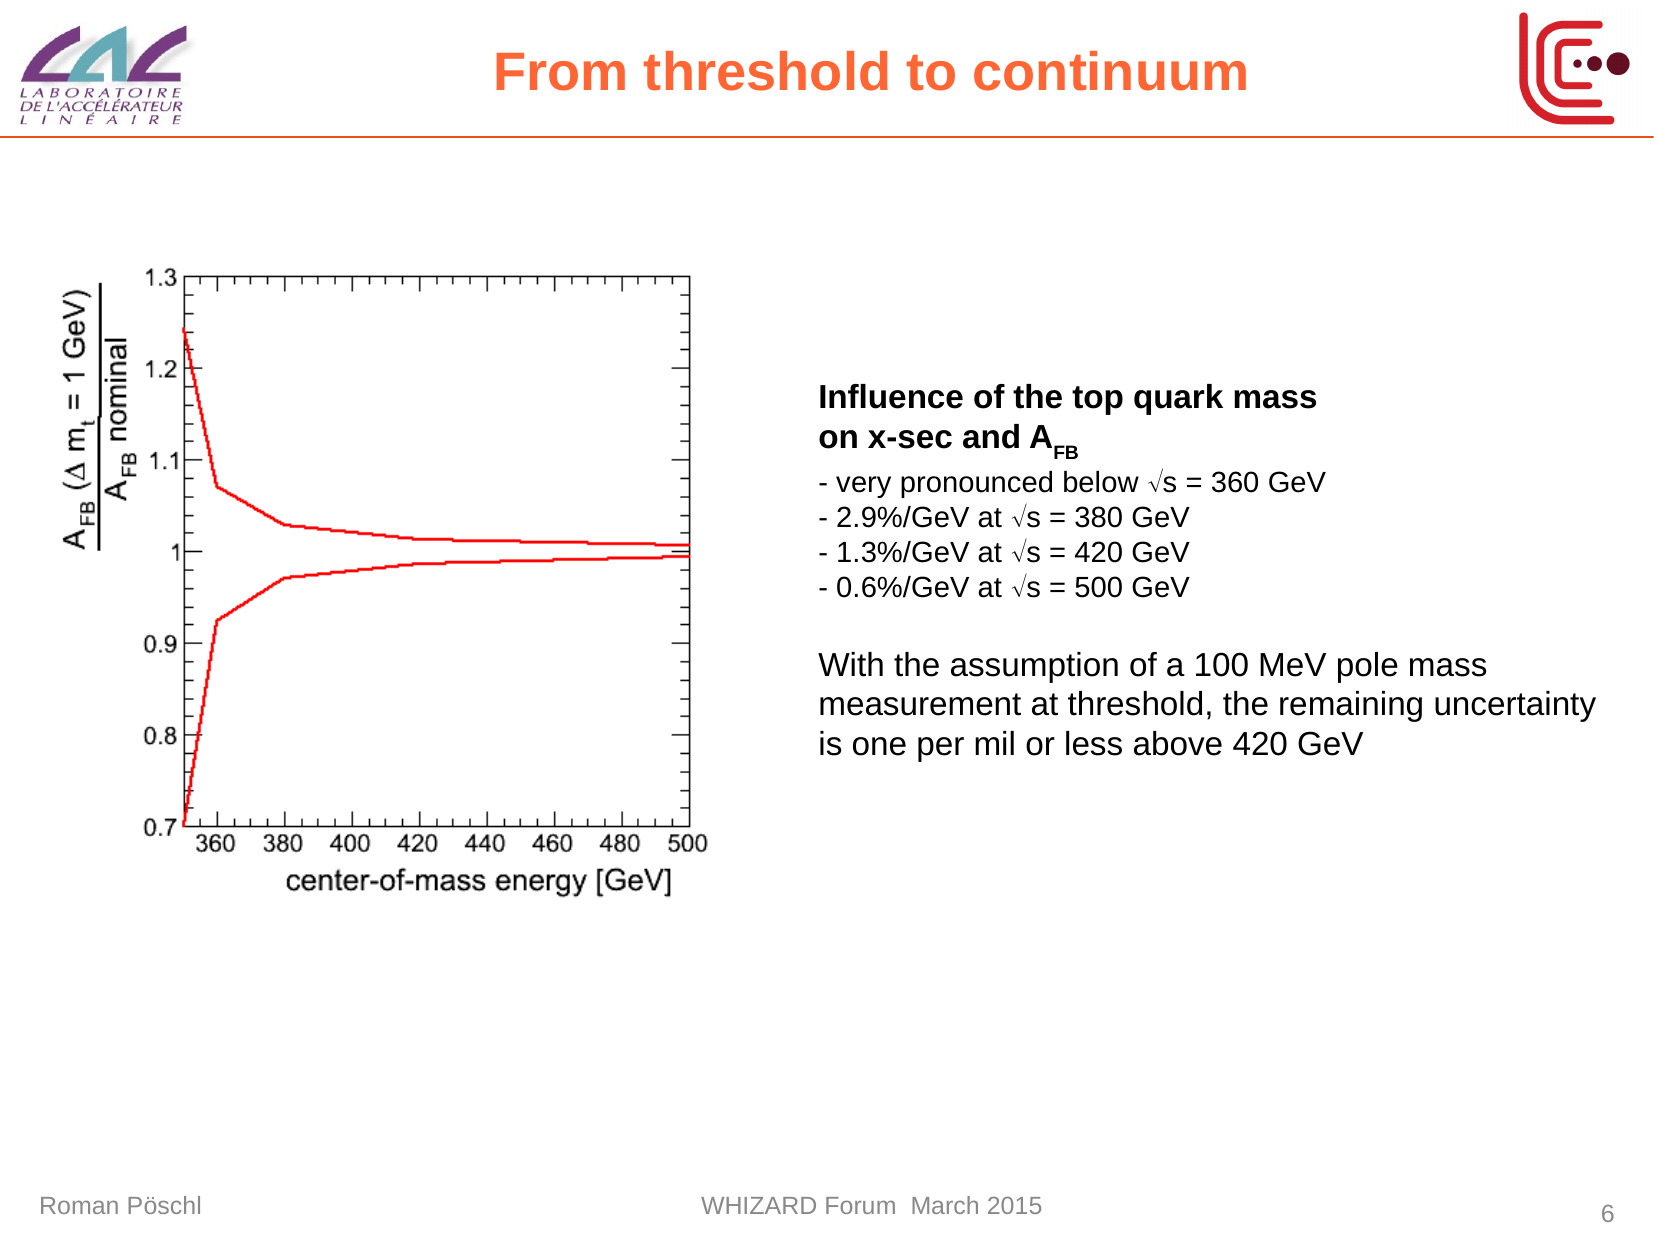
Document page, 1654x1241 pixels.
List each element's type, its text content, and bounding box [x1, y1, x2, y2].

title From threshold to continuum [128, 29, 1617, 113]
picture [13, 243, 725, 922]
picture [17, 22, 199, 127]
picture [1508, 2, 1641, 135]
text_box Influence of the top quark mass on x-sec and AFB - very pronounced below √s = 360 GeV - 2.9%/GeV at √s = 380 GeV - 1.3%/GeV at √s = 420 GeV - 0.6%/GeV at √s = 500 GeV With the assumption of a 100 MeV pole mass measurement at threshold, the remaining uncertainty is one per mil or less above 420 GeV [803, 367, 1654, 775]
